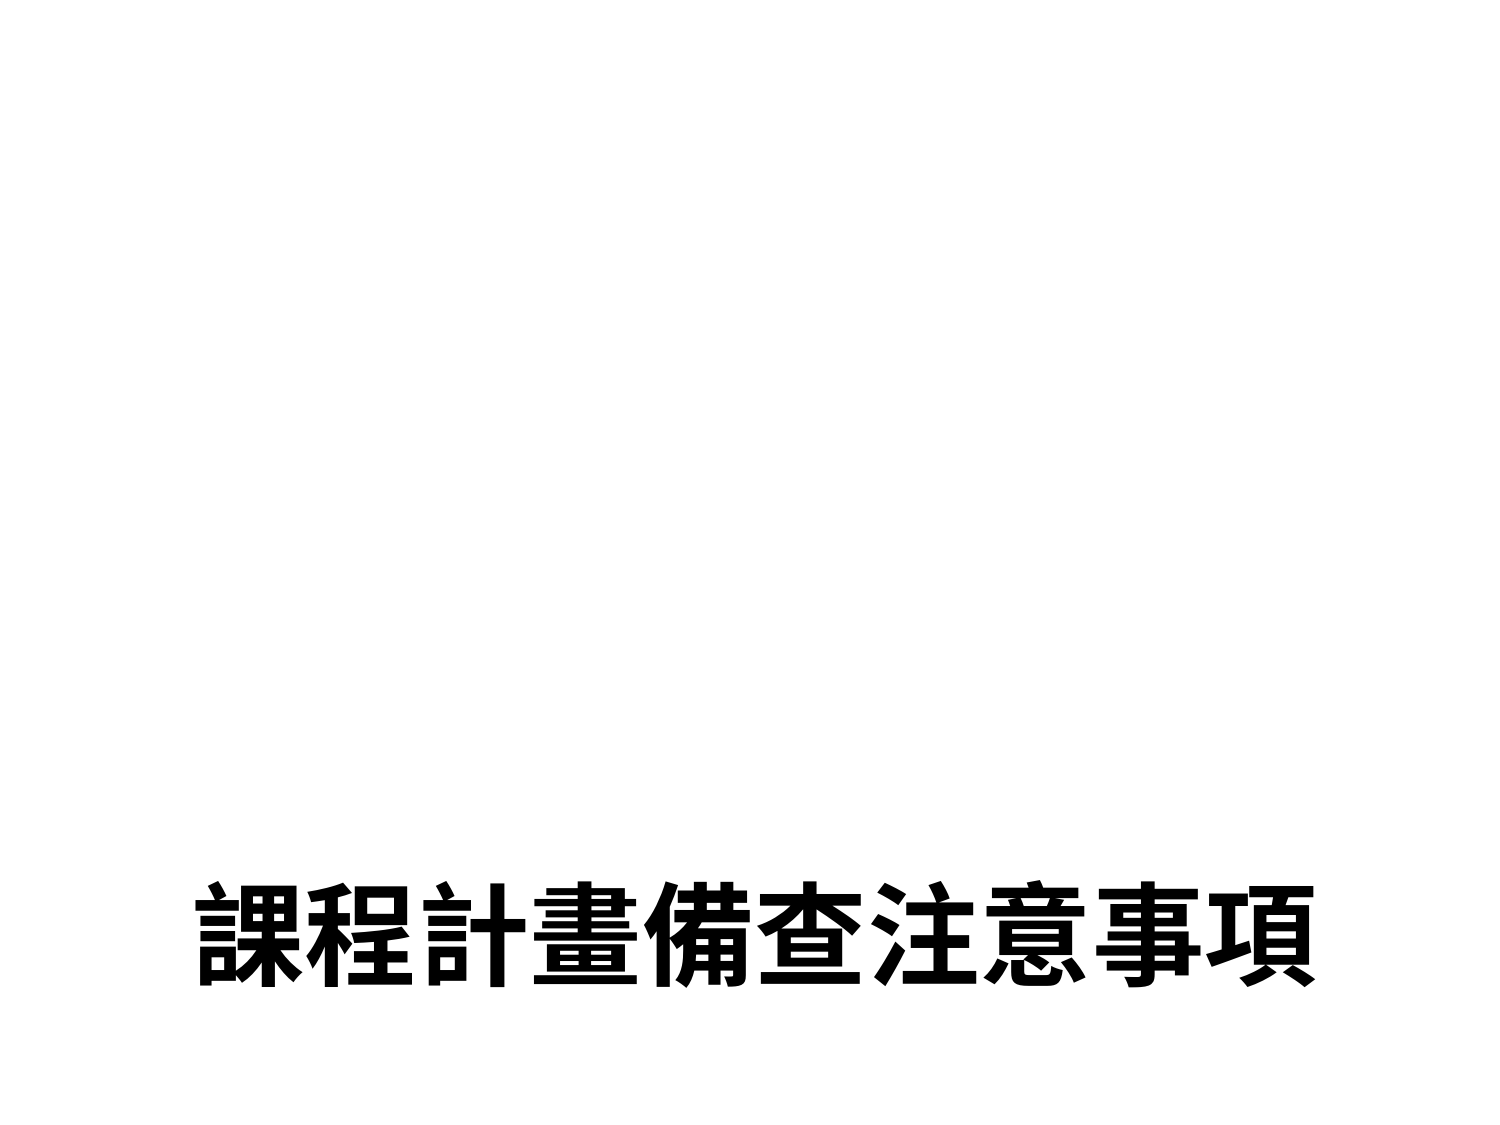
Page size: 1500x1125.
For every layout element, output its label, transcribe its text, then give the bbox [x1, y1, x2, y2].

text_box 課程計畫備查注意事項 [177, 857, 1333, 1008]
